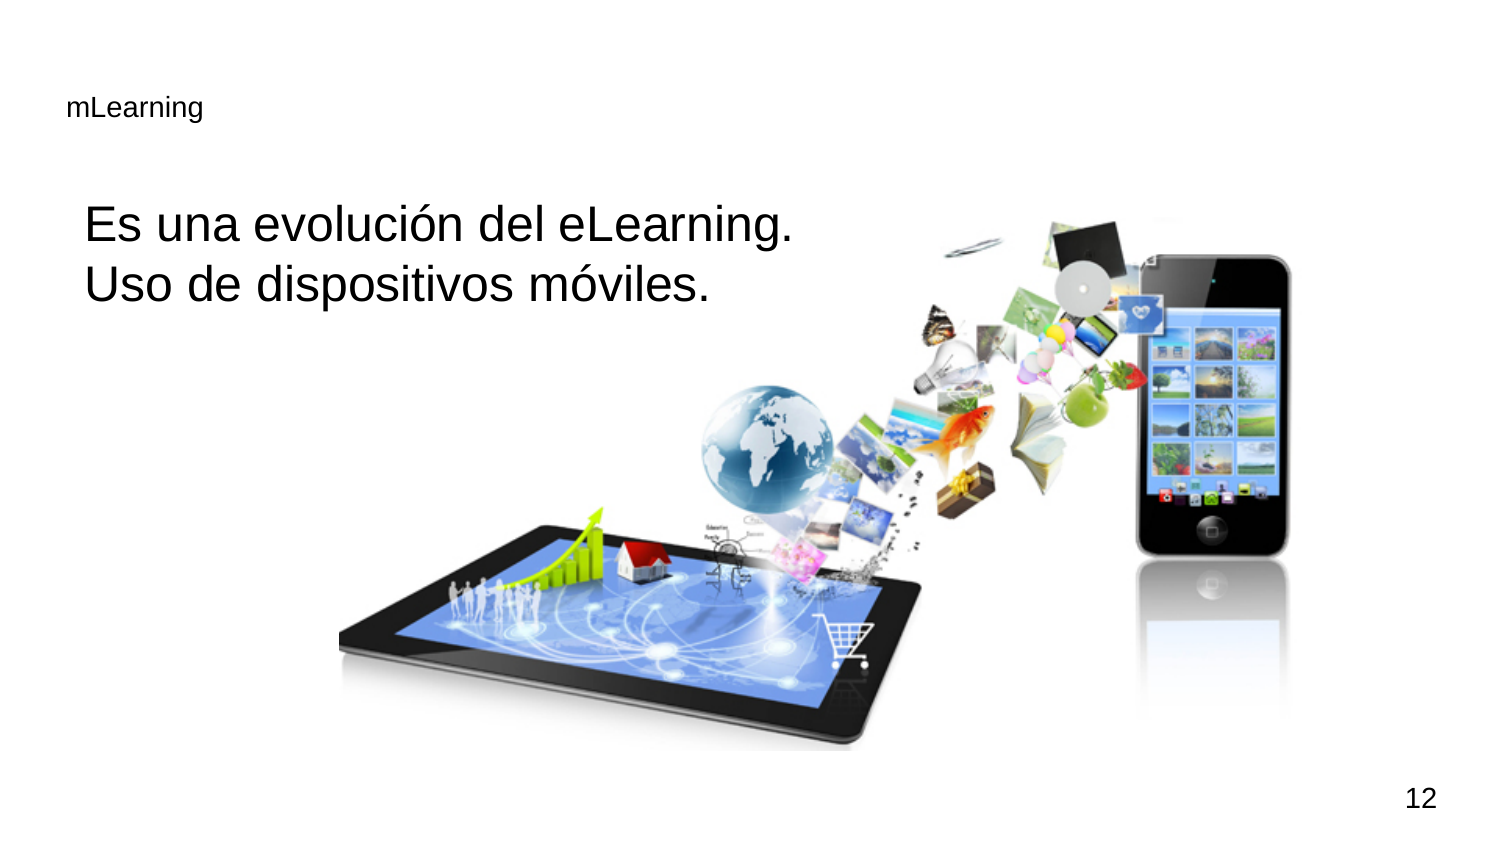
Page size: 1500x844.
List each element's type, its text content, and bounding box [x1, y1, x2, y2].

picture [339, 738, 1311, 751]
title mLearning [51, 72, 1449, 167]
slide_number <número> [1389, 764, 1480, 830]
list Es una evolución del eLearning. Uso de dispositivos móviles. [57, 176, 1455, 738]
